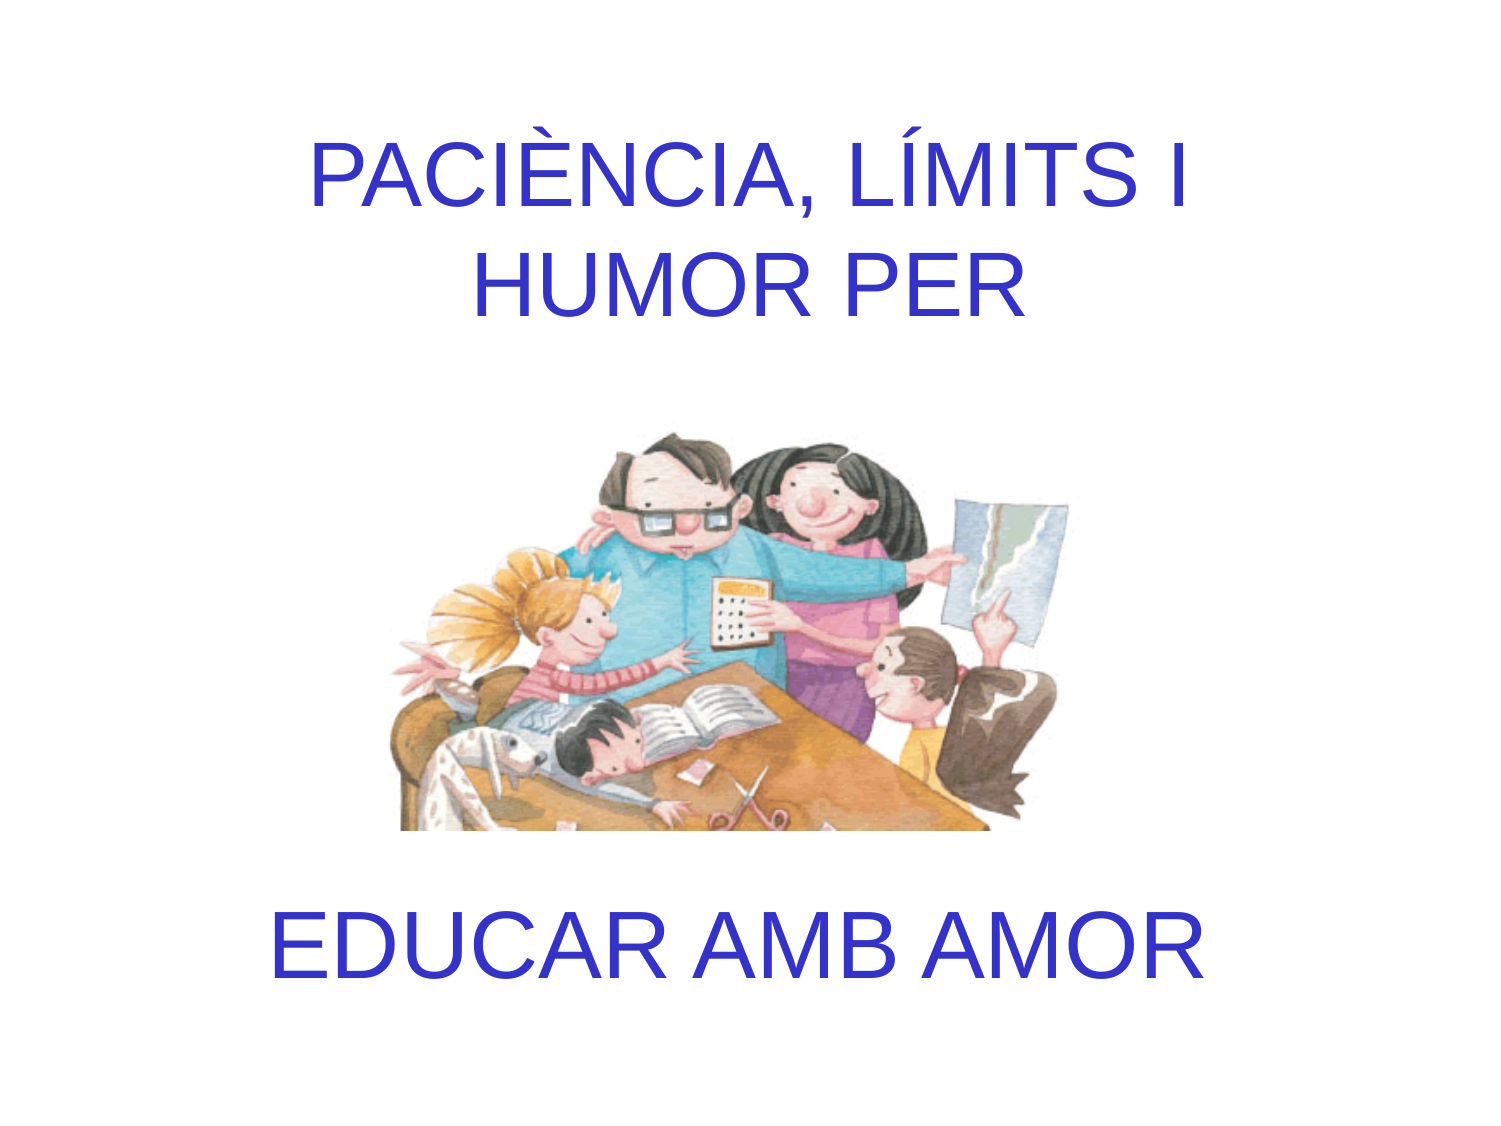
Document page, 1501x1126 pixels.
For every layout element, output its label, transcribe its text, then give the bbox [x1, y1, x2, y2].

title PACIÈNCIA, LÍMITS I HUMOR PER [112, 100, 1388, 351]
list EDUCAR AMB AMOR [100, 875, 1376, 1051]
picture [325, 412, 1088, 831]
